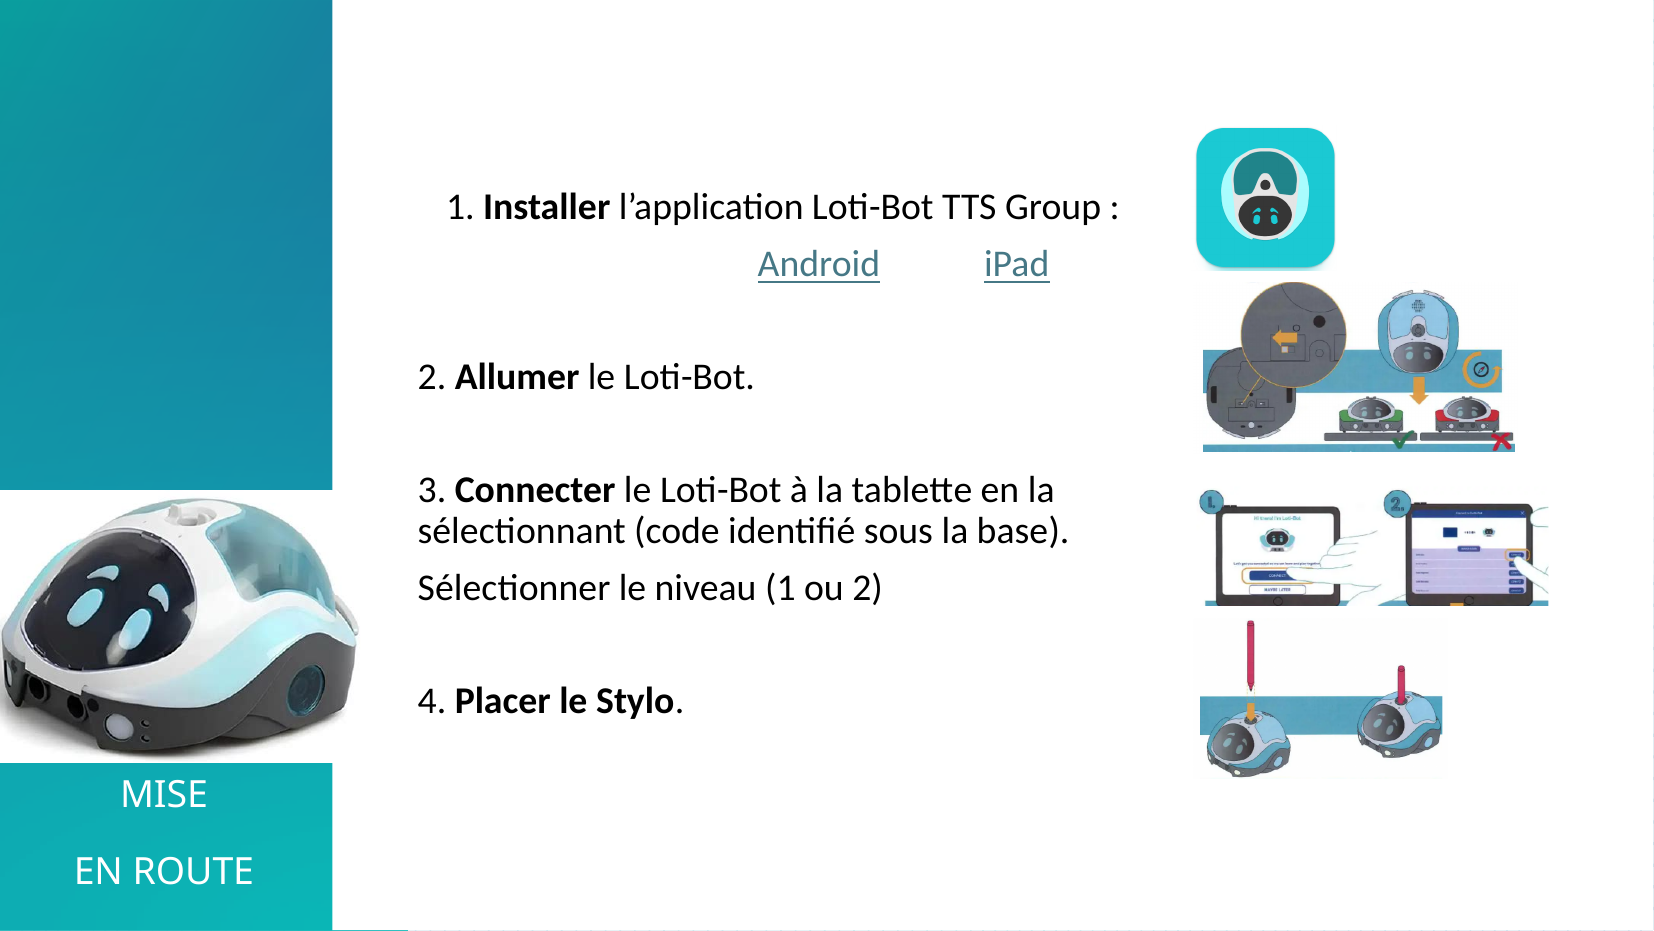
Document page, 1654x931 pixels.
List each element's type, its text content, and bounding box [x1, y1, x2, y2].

picture [394, 125, 1549, 779]
text_box MISE EN ROUTE [0, 763, 329, 903]
text_box [0, 0, 1654, 931]
picture [0, 490, 361, 763]
